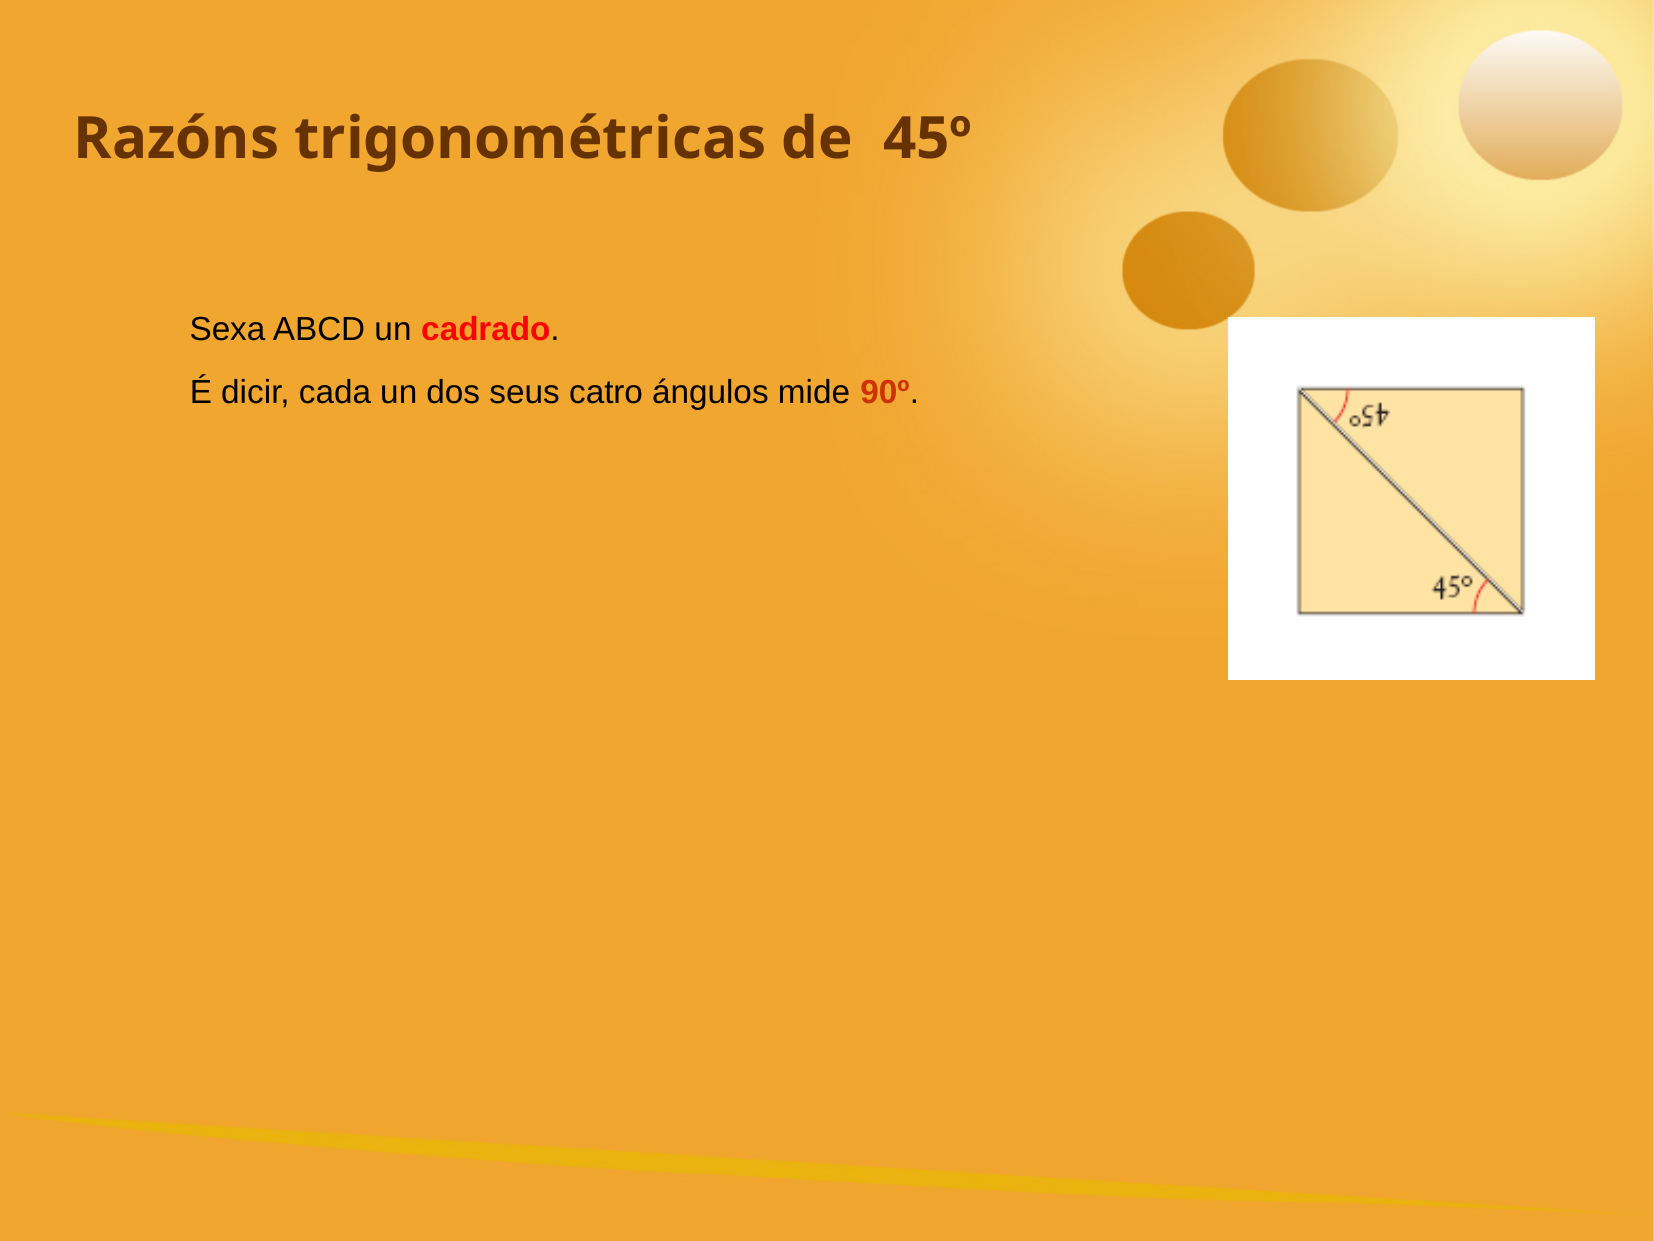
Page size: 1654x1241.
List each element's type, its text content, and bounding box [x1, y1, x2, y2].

picture [0, 0, 1654, 1241]
text_box É dicir, cada un dos seus catro ángulos mide 90º. [174, 362, 1022, 479]
text_box Razóns trigonométricas de 45º [59, 88, 1388, 185]
text_box Sexa ABCD un cadrado. [174, 299, 838, 356]
